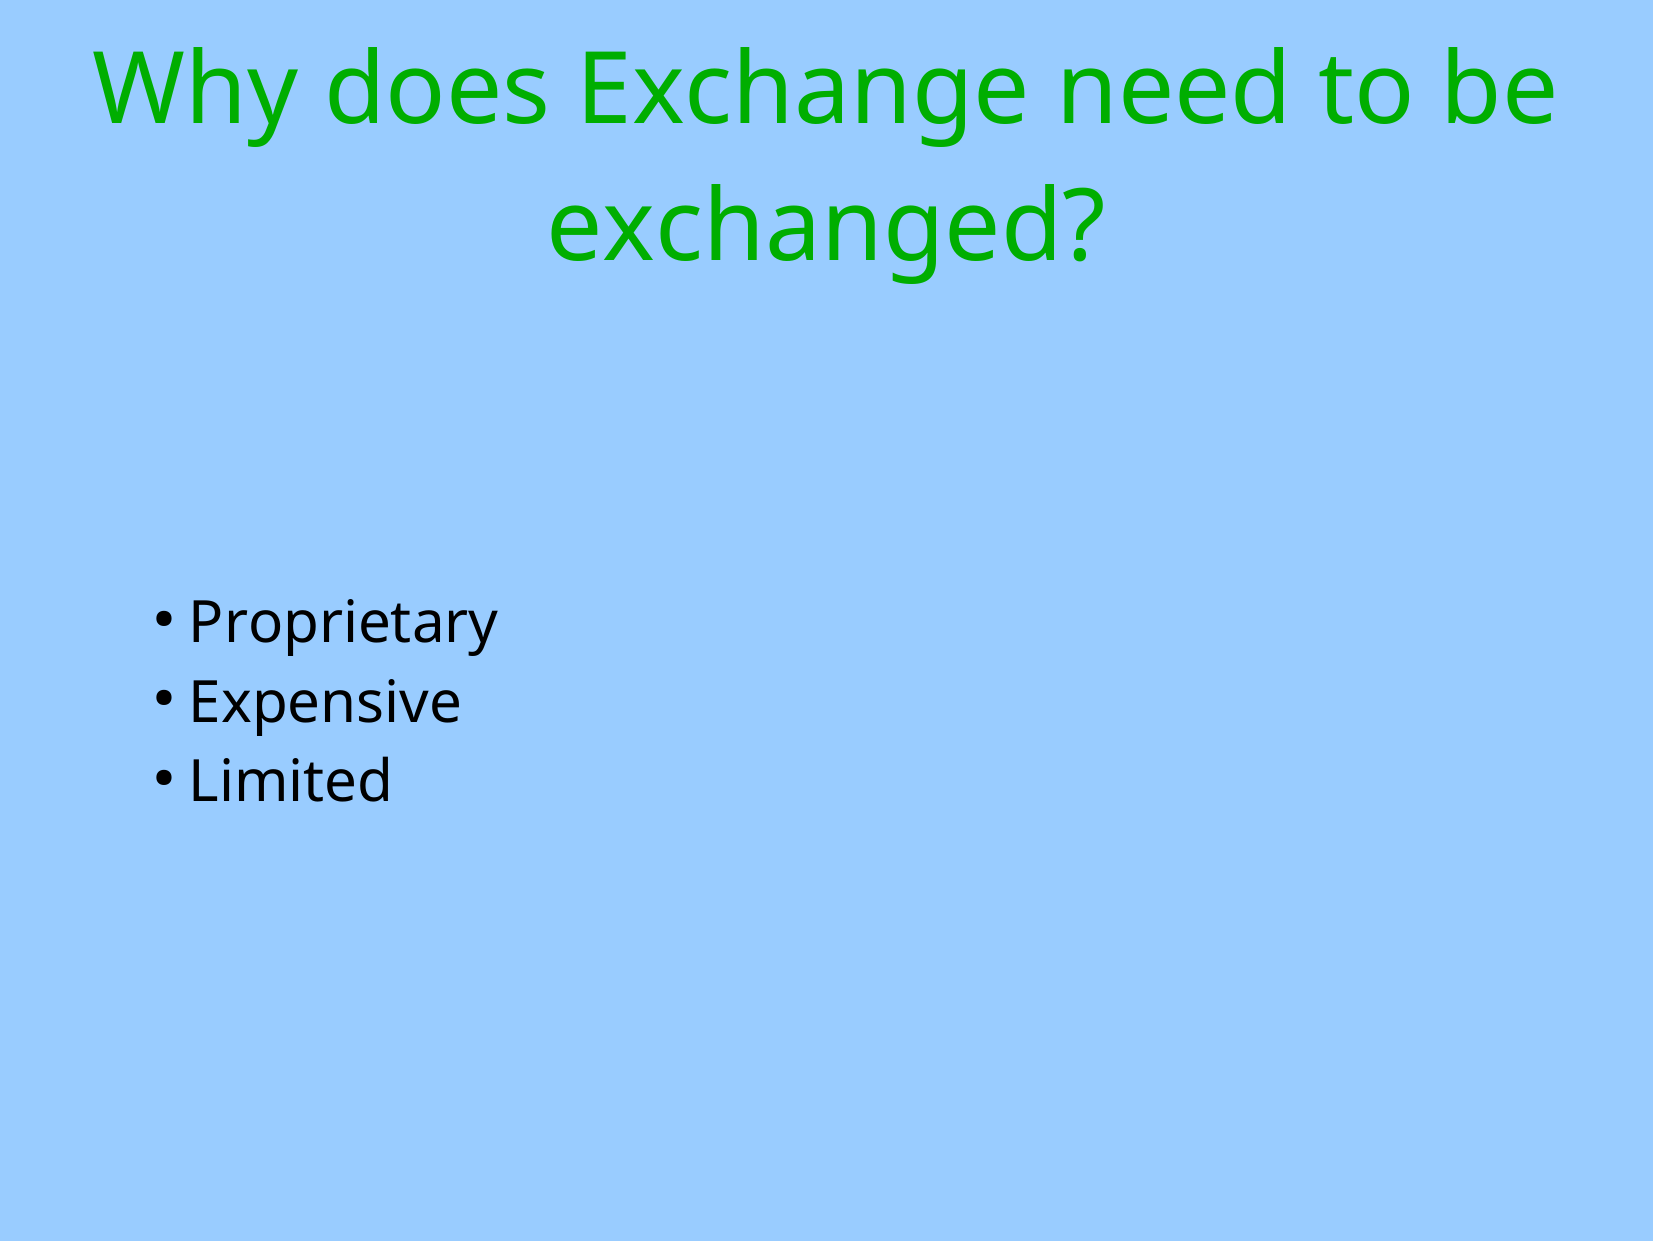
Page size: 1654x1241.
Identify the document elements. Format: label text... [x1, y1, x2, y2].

subtitle Proprietary Expensive Limited [82, 290, 1571, 1109]
title Why does Exchange need to be exchanged? [82, 41, 1571, 265]
